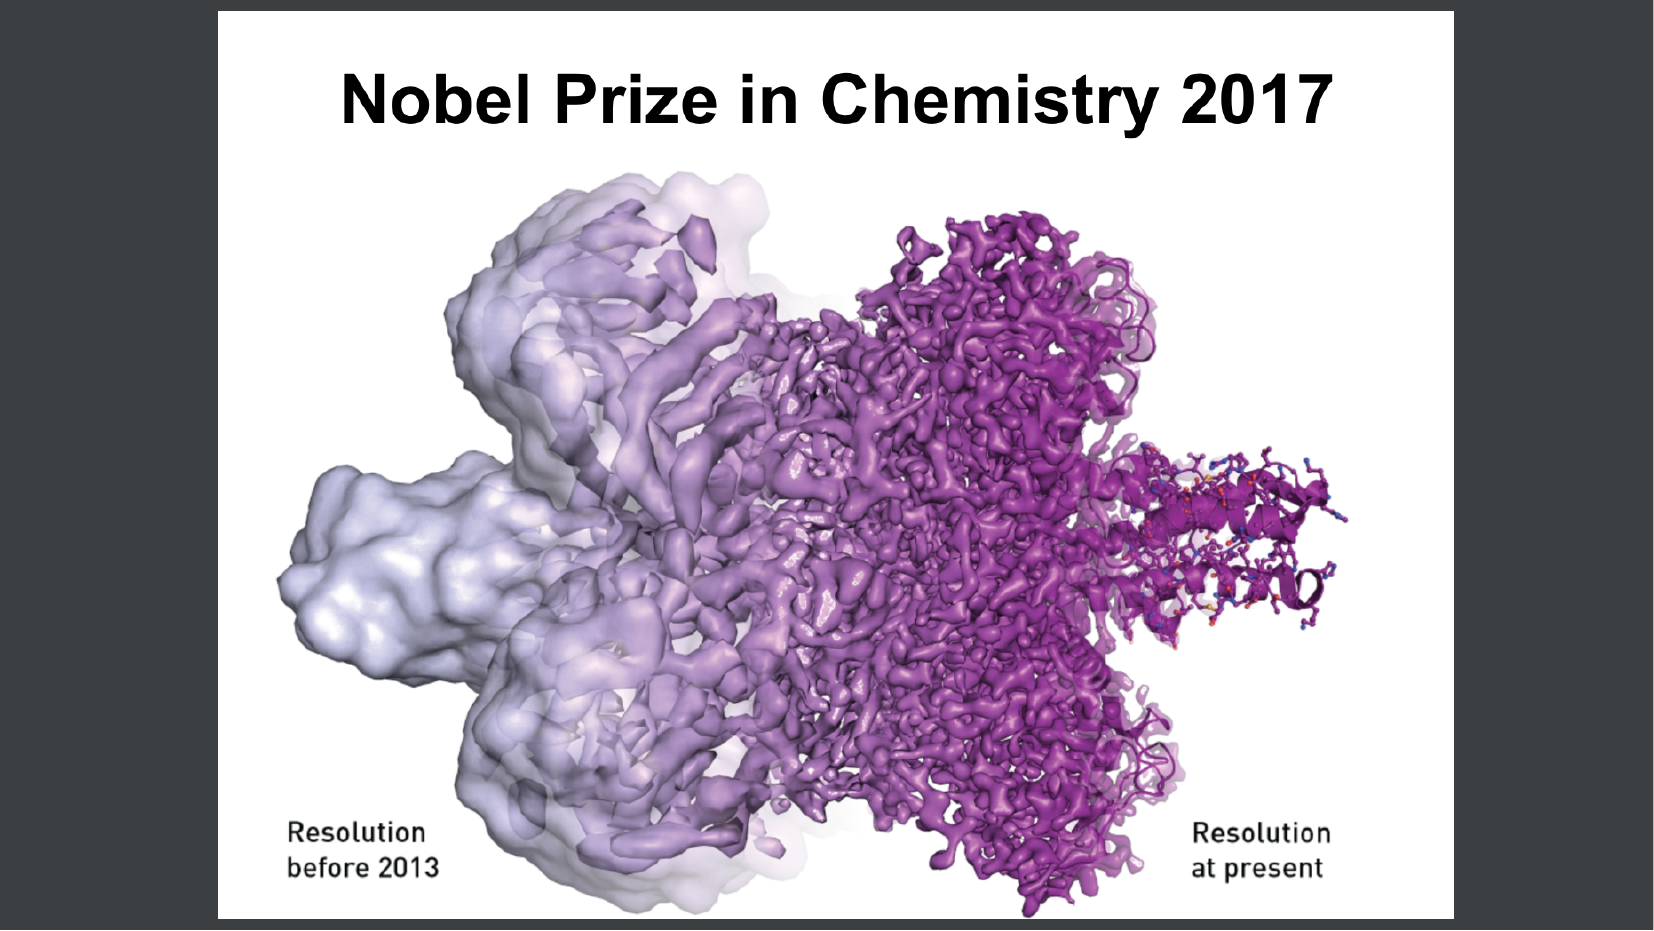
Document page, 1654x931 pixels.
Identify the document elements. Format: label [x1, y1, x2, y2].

picture [218, 11, 1454, 919]
